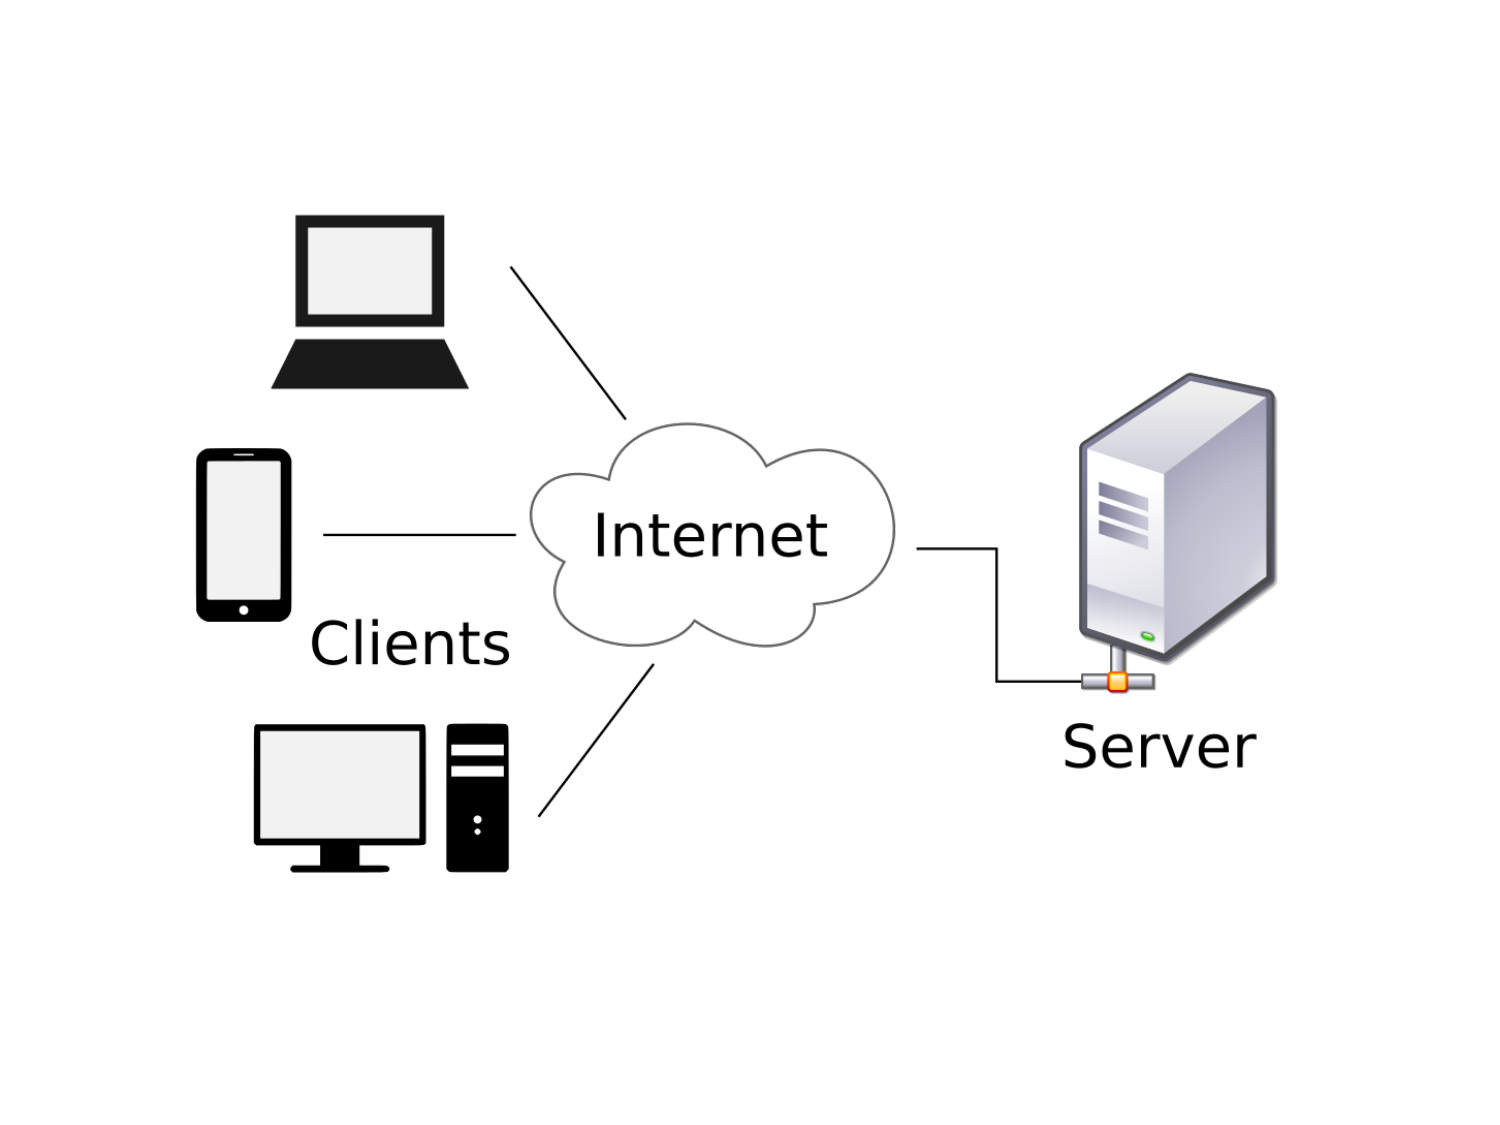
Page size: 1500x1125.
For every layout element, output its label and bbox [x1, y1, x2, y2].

picture [93, 164, 1332, 907]
